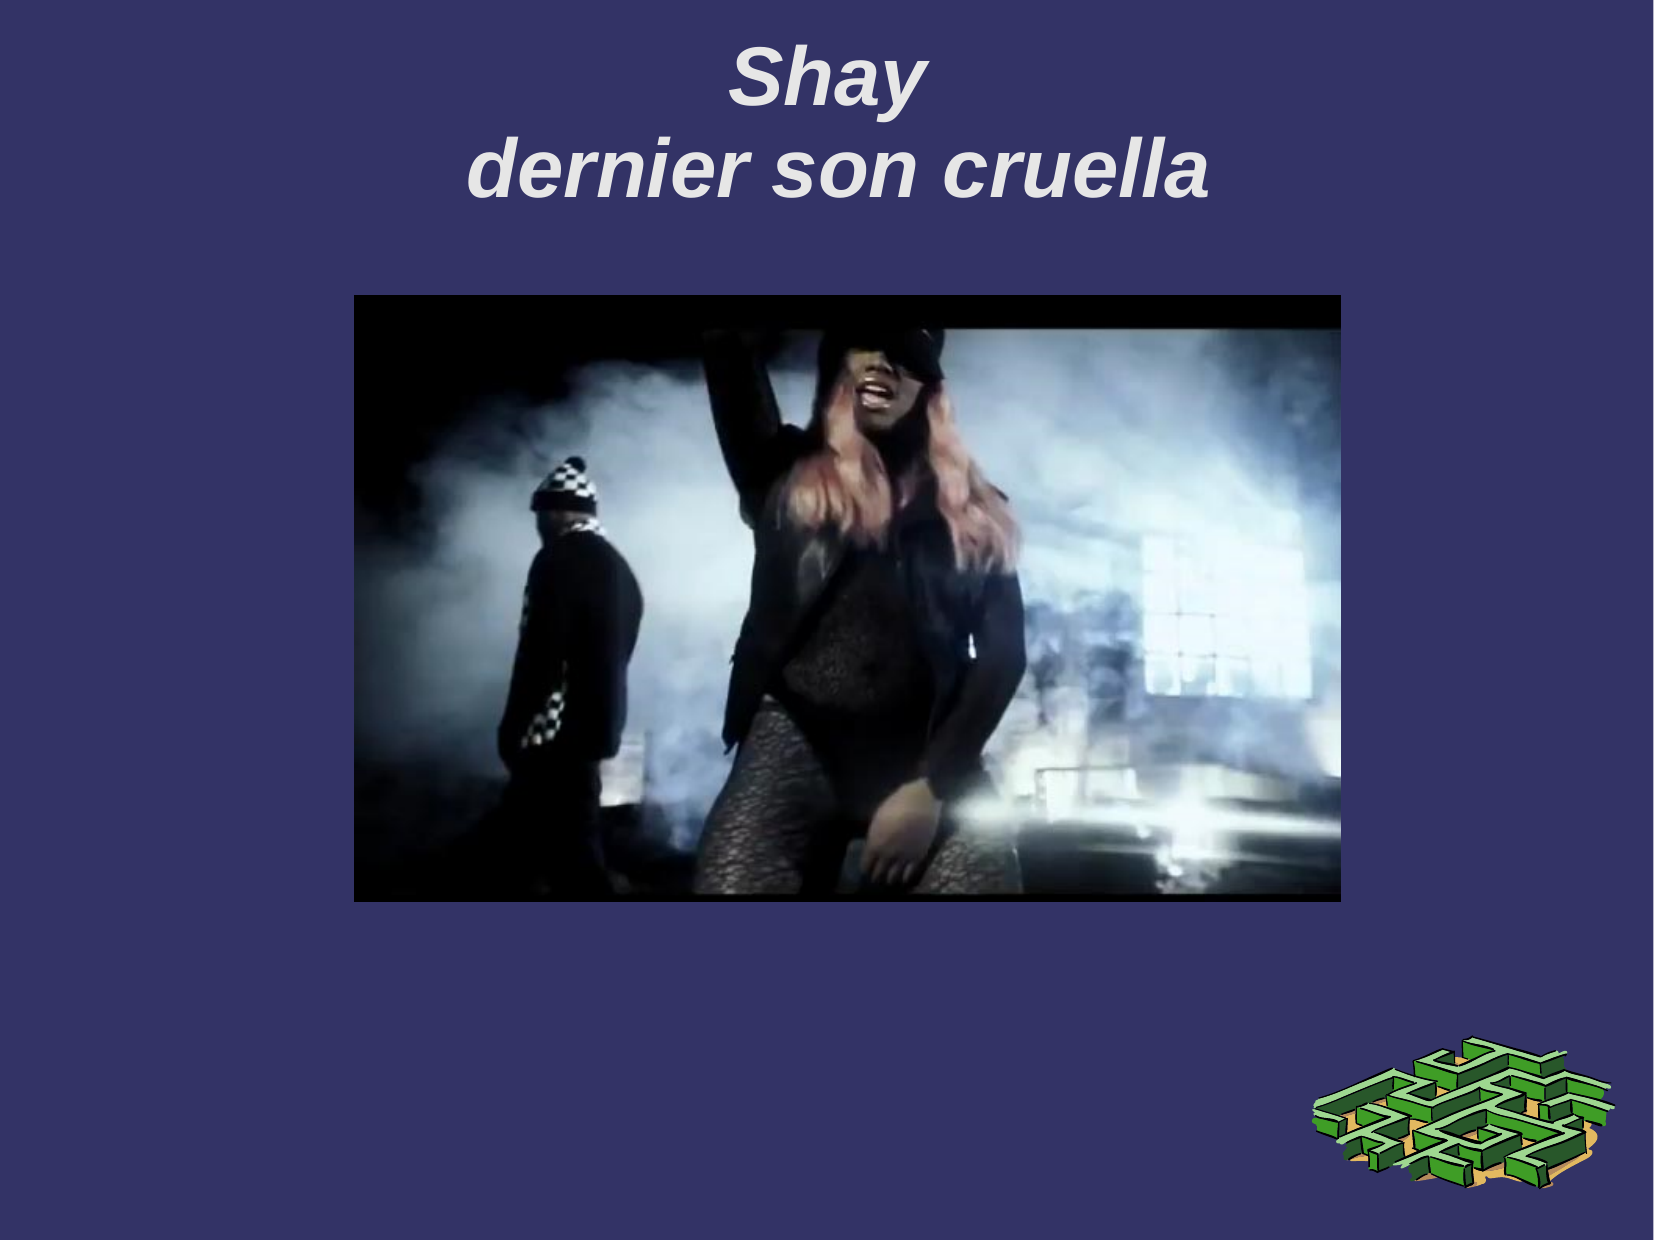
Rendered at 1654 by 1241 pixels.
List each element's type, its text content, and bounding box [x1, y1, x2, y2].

picture [354, 295, 1341, 902]
title Shay dernier son cruella [121, 26, 1534, 219]
